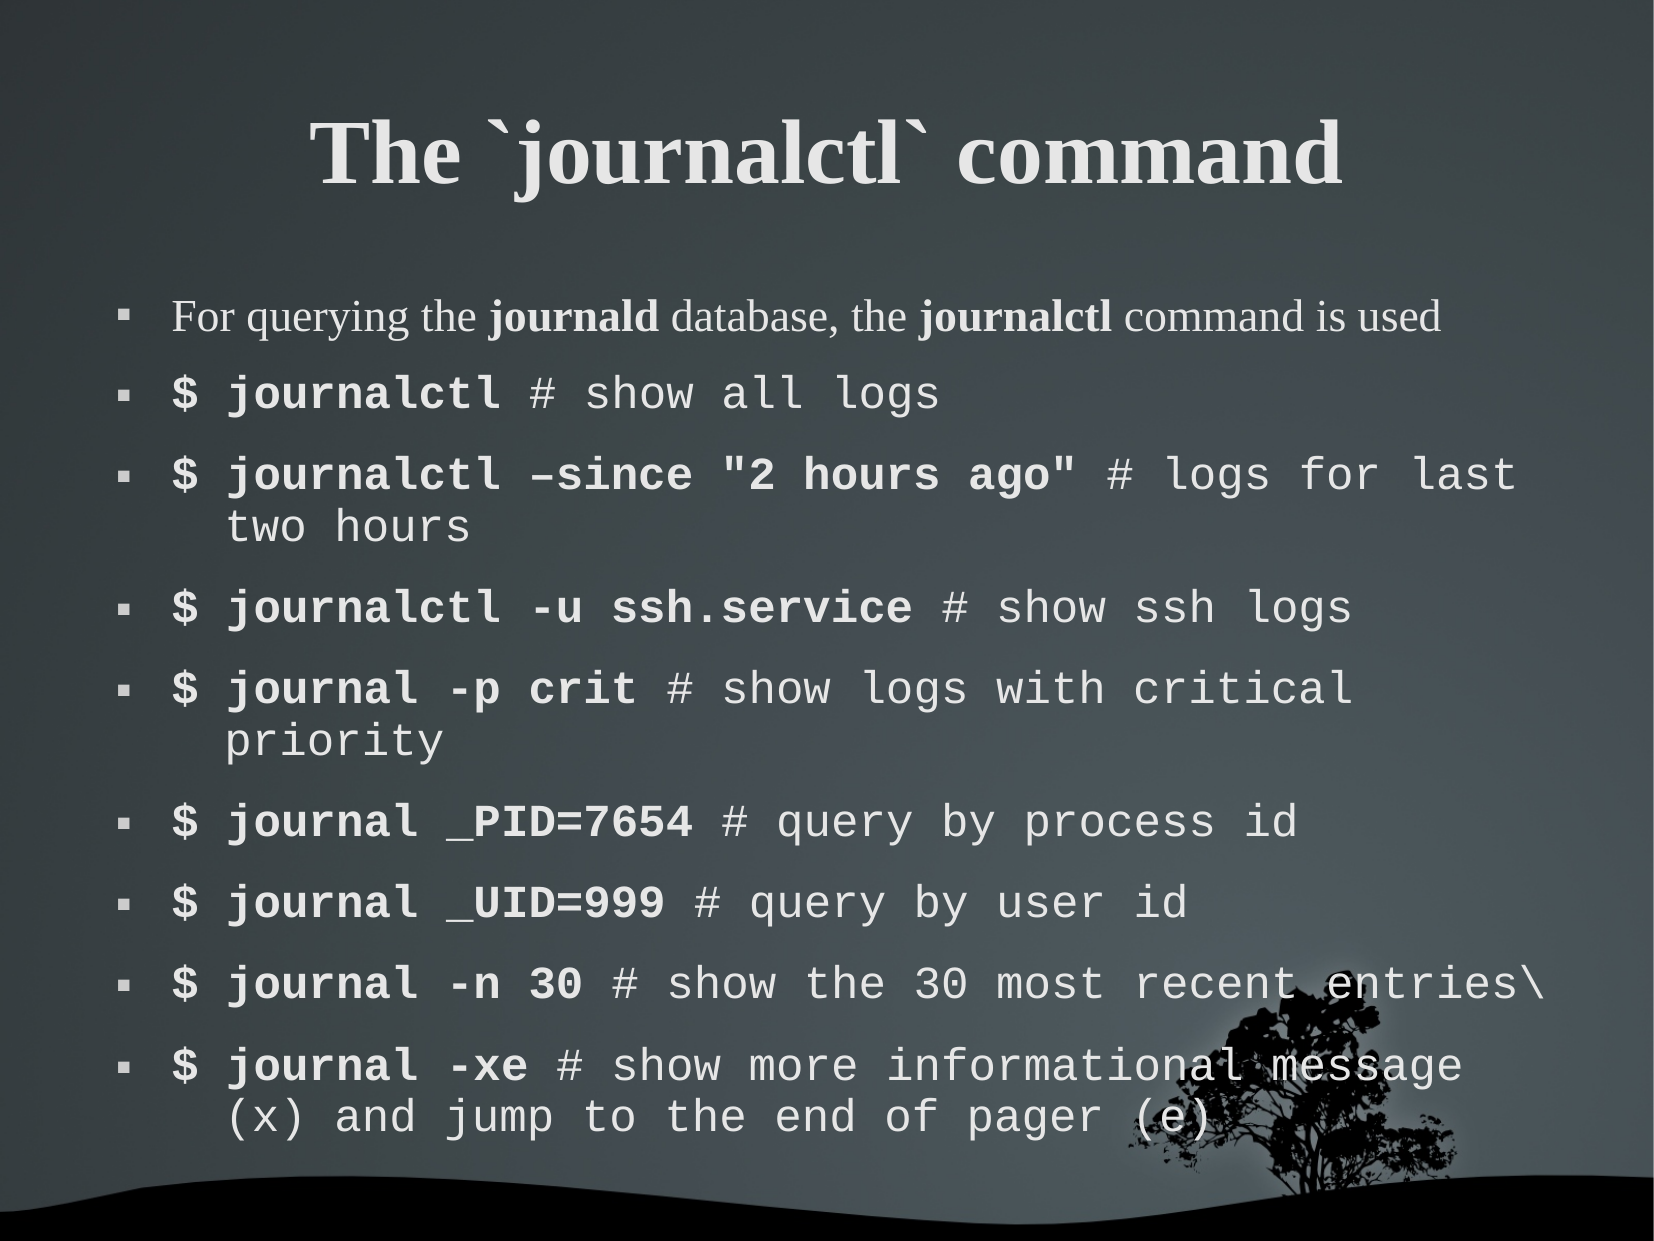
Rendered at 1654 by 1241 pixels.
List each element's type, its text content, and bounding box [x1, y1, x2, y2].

picture [0, 0, 1654, 1241]
title The `journalctl` command [82, 49, 1571, 257]
list For querying the journald database, the journalctl command is used $ journalctl # show all logs $ journalctl –since "2 hours ago" # logs for last two hours $ journalctl -u ssh.service # show ssh logs $ journal -p crit # show logs with critical priority $ journal _PID=7654 # query by process id $ journal _UID=999 # query by user id $ journal -n 30 # show the 30 most recent entries\ $ journal -xe # show more informational message (x) and jump to the end of pager (e) [82, 290, 1571, 1146]
